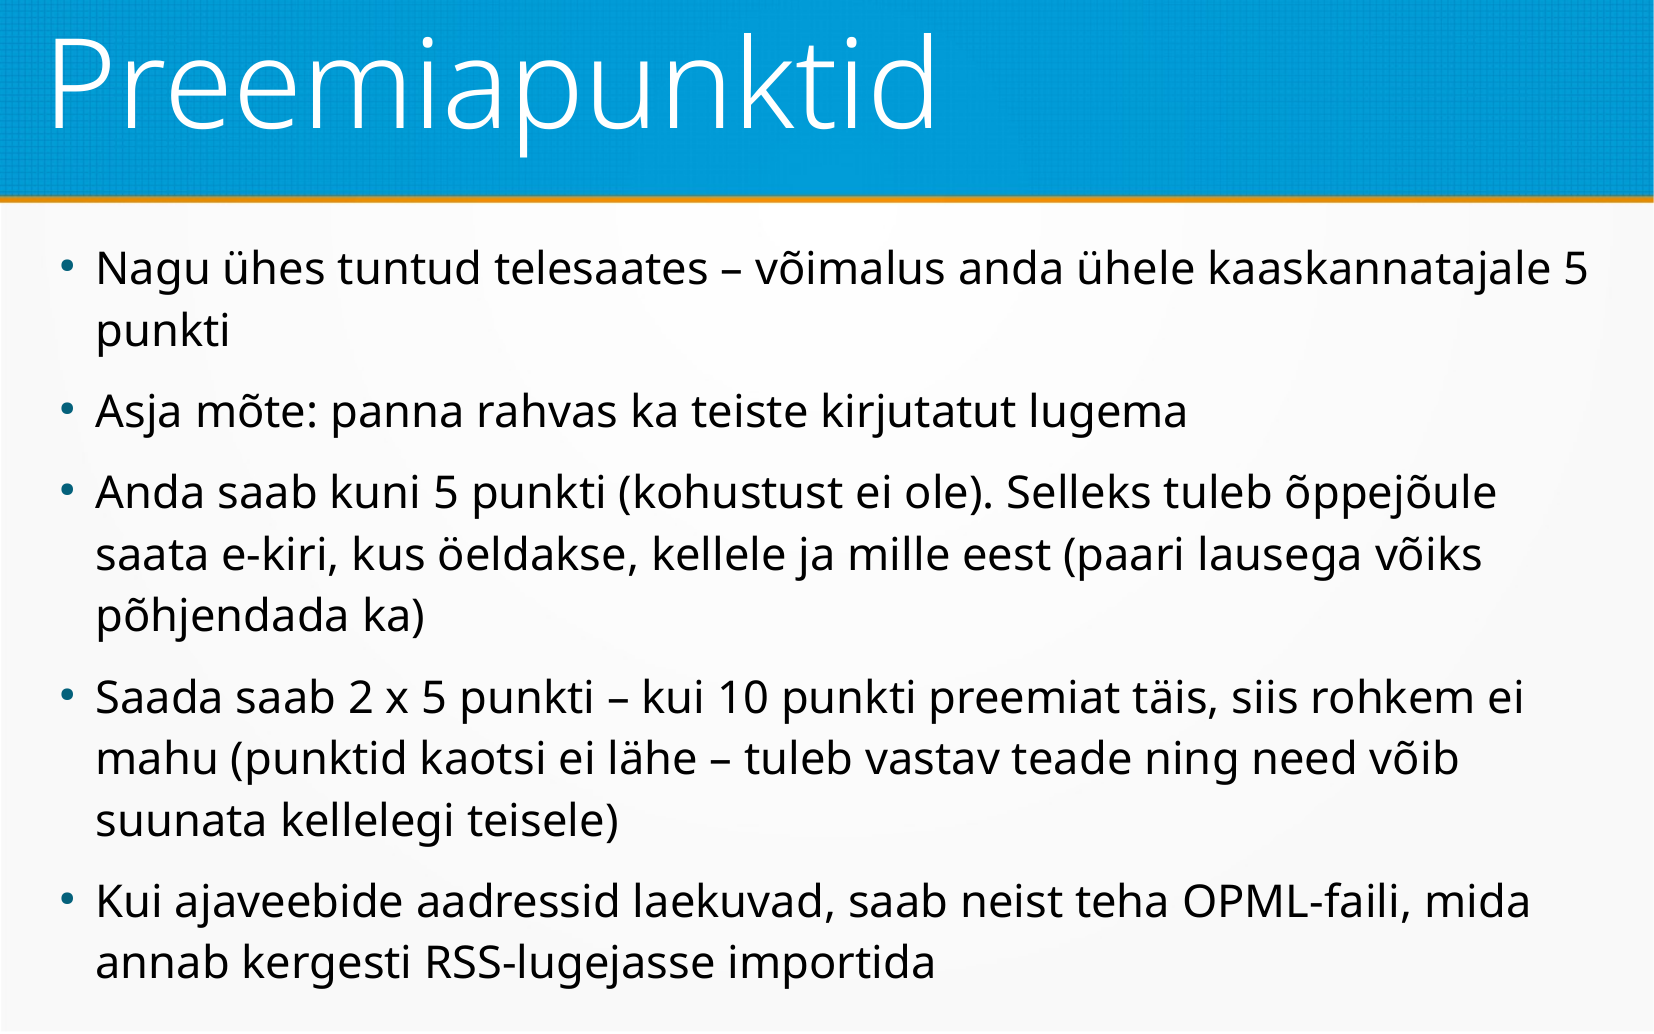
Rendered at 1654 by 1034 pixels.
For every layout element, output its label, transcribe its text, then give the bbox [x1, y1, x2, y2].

title Preemiapunktid [43, 0, 1619, 166]
picture [0, 195, 1654, 1034]
list Nagu ühes tuntud telesaates – võimalus anda ühele kaaskannatajale 5 punkti Asja mõte: panna rahvas ka teiste kirjutatut lugema Anda saab kuni 5 punkti (kohustust ei ole). Selleks tuleb õppejõule saata e-kiri, kus öeldakse, kellele ja mille eest (paari lausega võiks põhjendada ka) Saada saab 2 x 5 punkti – kui 10 punkti preemiat täis, siis rohkem ei mahu (punktid kaotsi ei lähe – tuleb vastav teade ning need võib suunata kellelegi teisele) Kui ajaveebide aadressid laekuvad, saab neist teha OPML-faili, mida annab kergesti RSS-lugejasse importida [47, 236, 1607, 1002]
